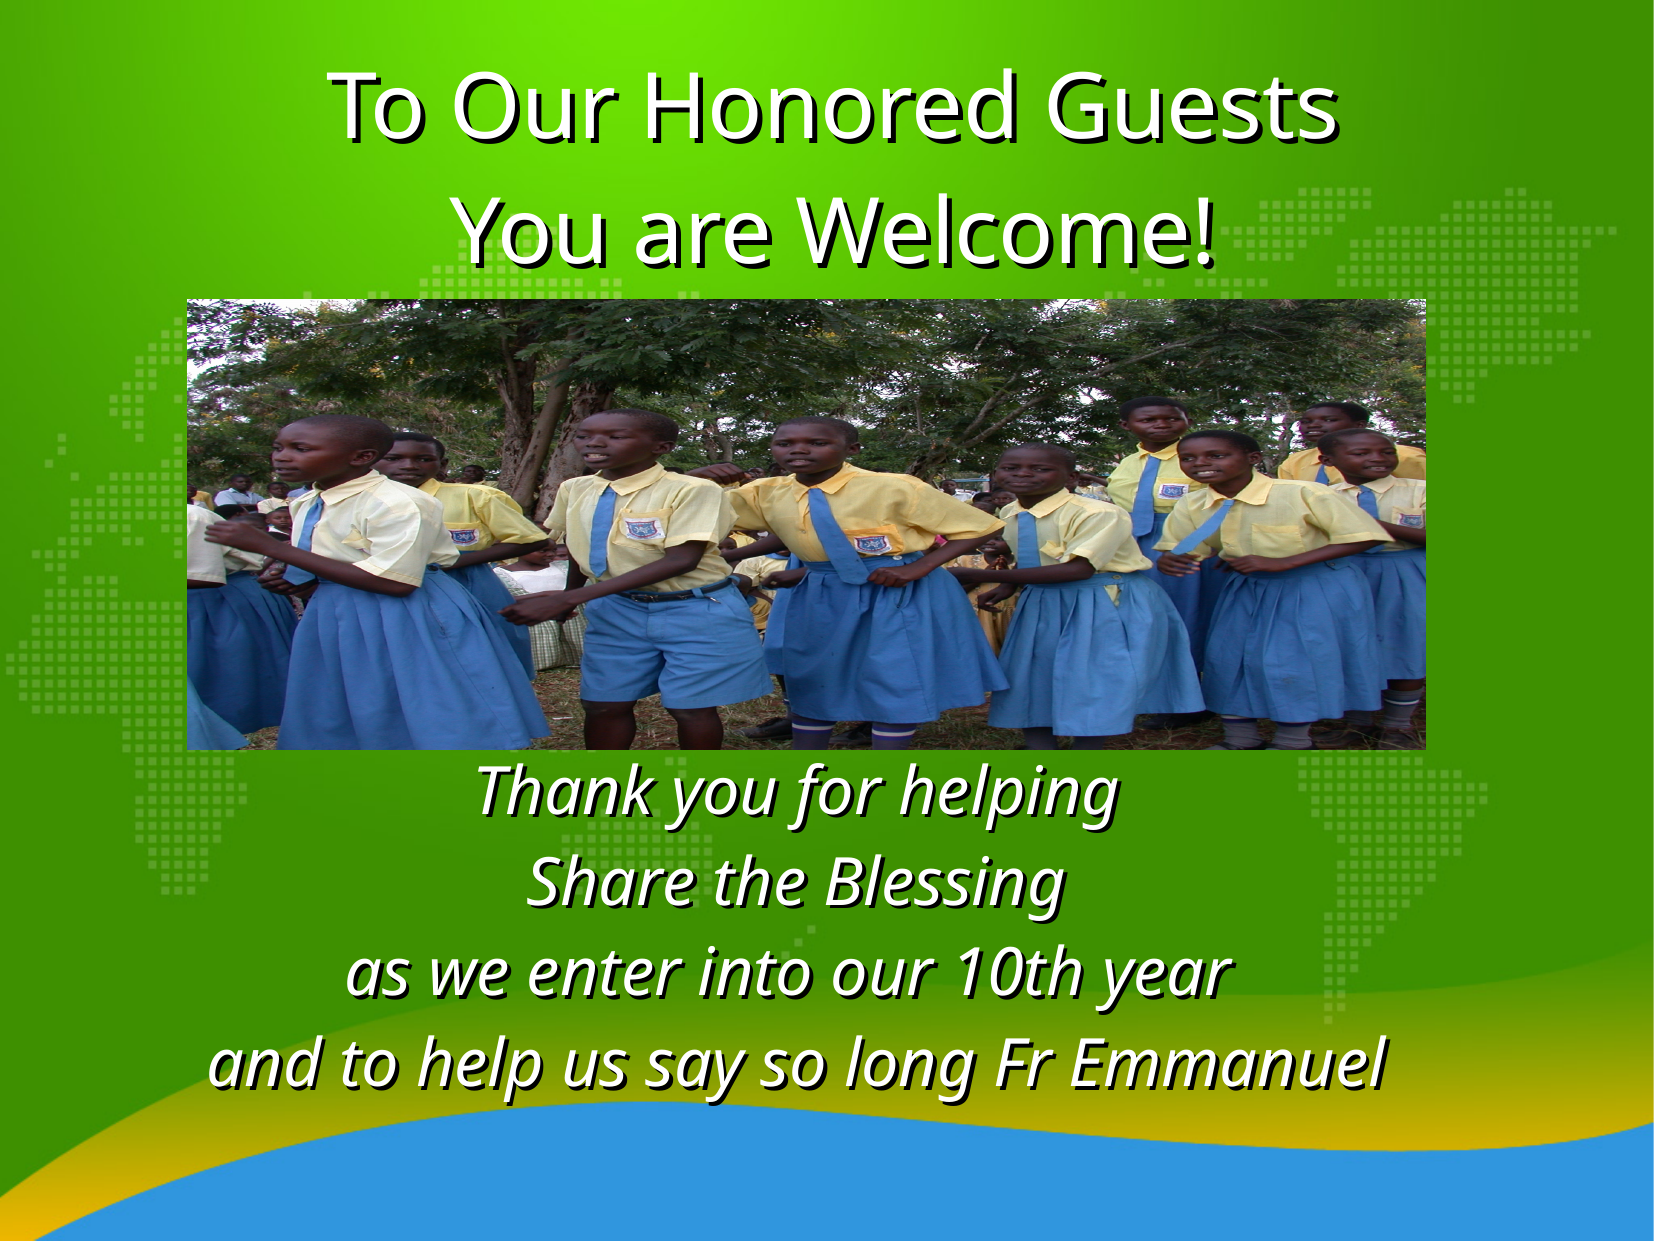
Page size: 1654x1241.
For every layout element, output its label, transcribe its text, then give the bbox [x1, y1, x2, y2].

title To Our Honored Guests You are Welcome! [129, 0, 1538, 391]
subtitle Thank you for helping Share the Blessing as we enter into our 10th year and to help us say so long Fr Emmanuel [75, 761, 1519, 1088]
picture [0, 0, 1654, 1241]
